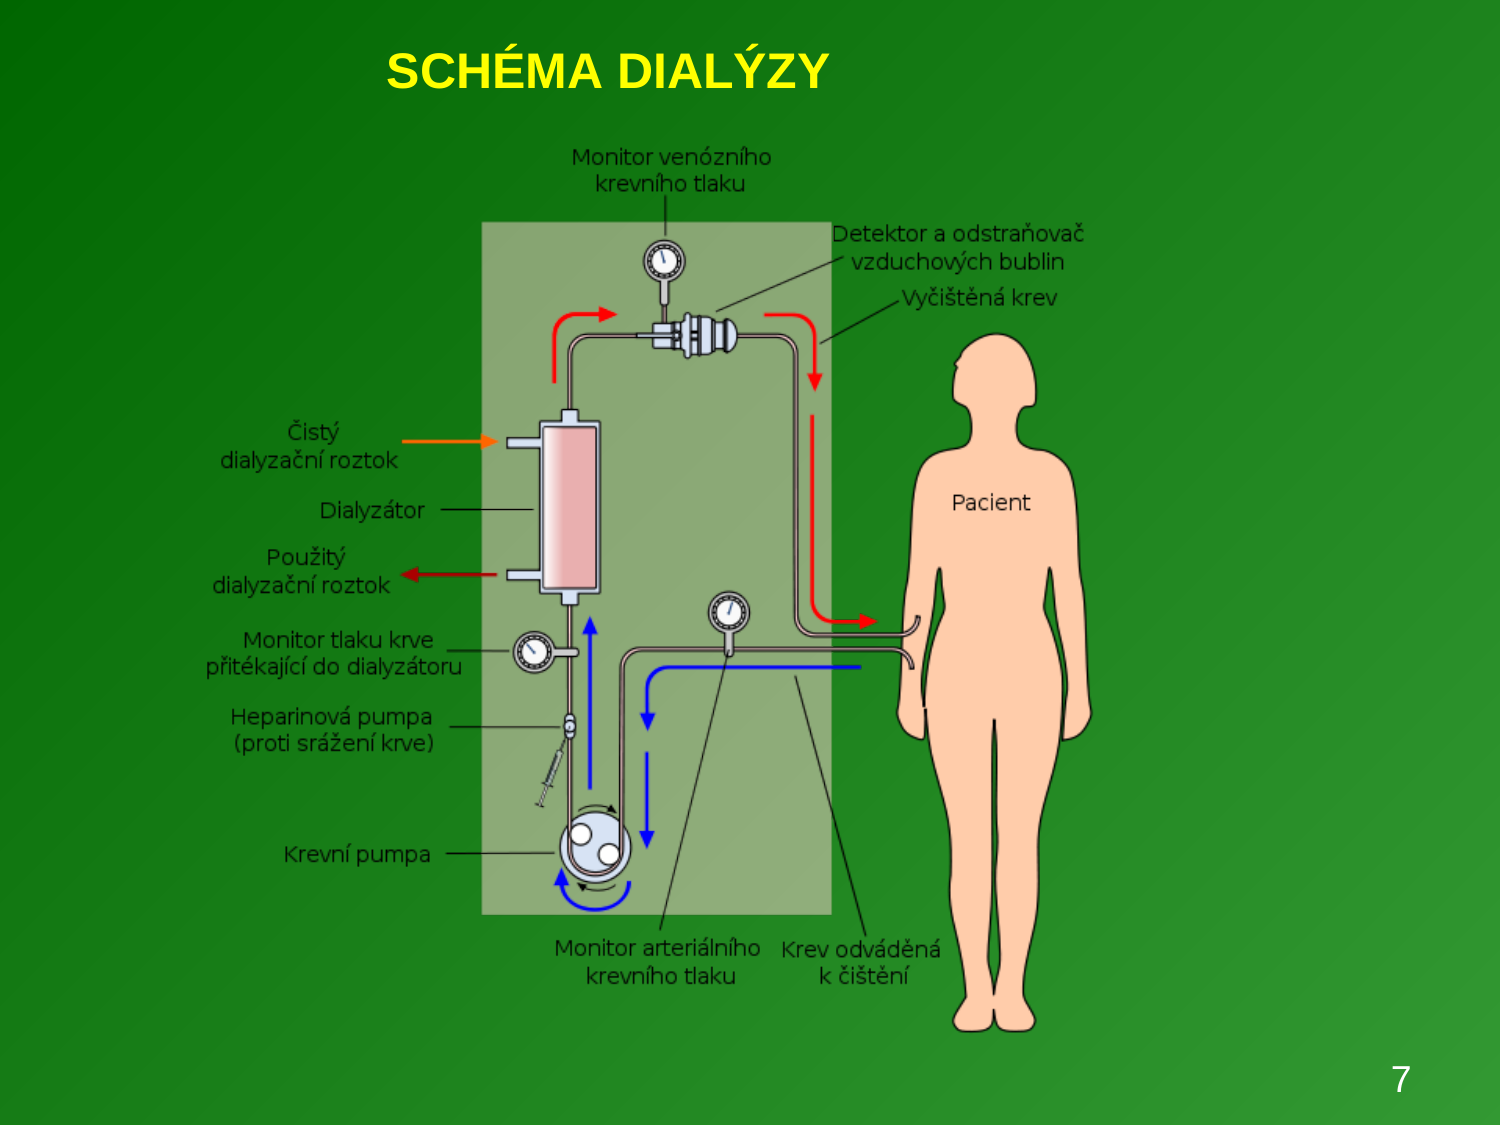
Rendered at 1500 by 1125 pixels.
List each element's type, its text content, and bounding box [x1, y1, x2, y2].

text_box 7 [1375, 1046, 1447, 1108]
text_box SCHÉMA DIALÝZY [372, 30, 1152, 107]
picture [206, 137, 1137, 1053]
